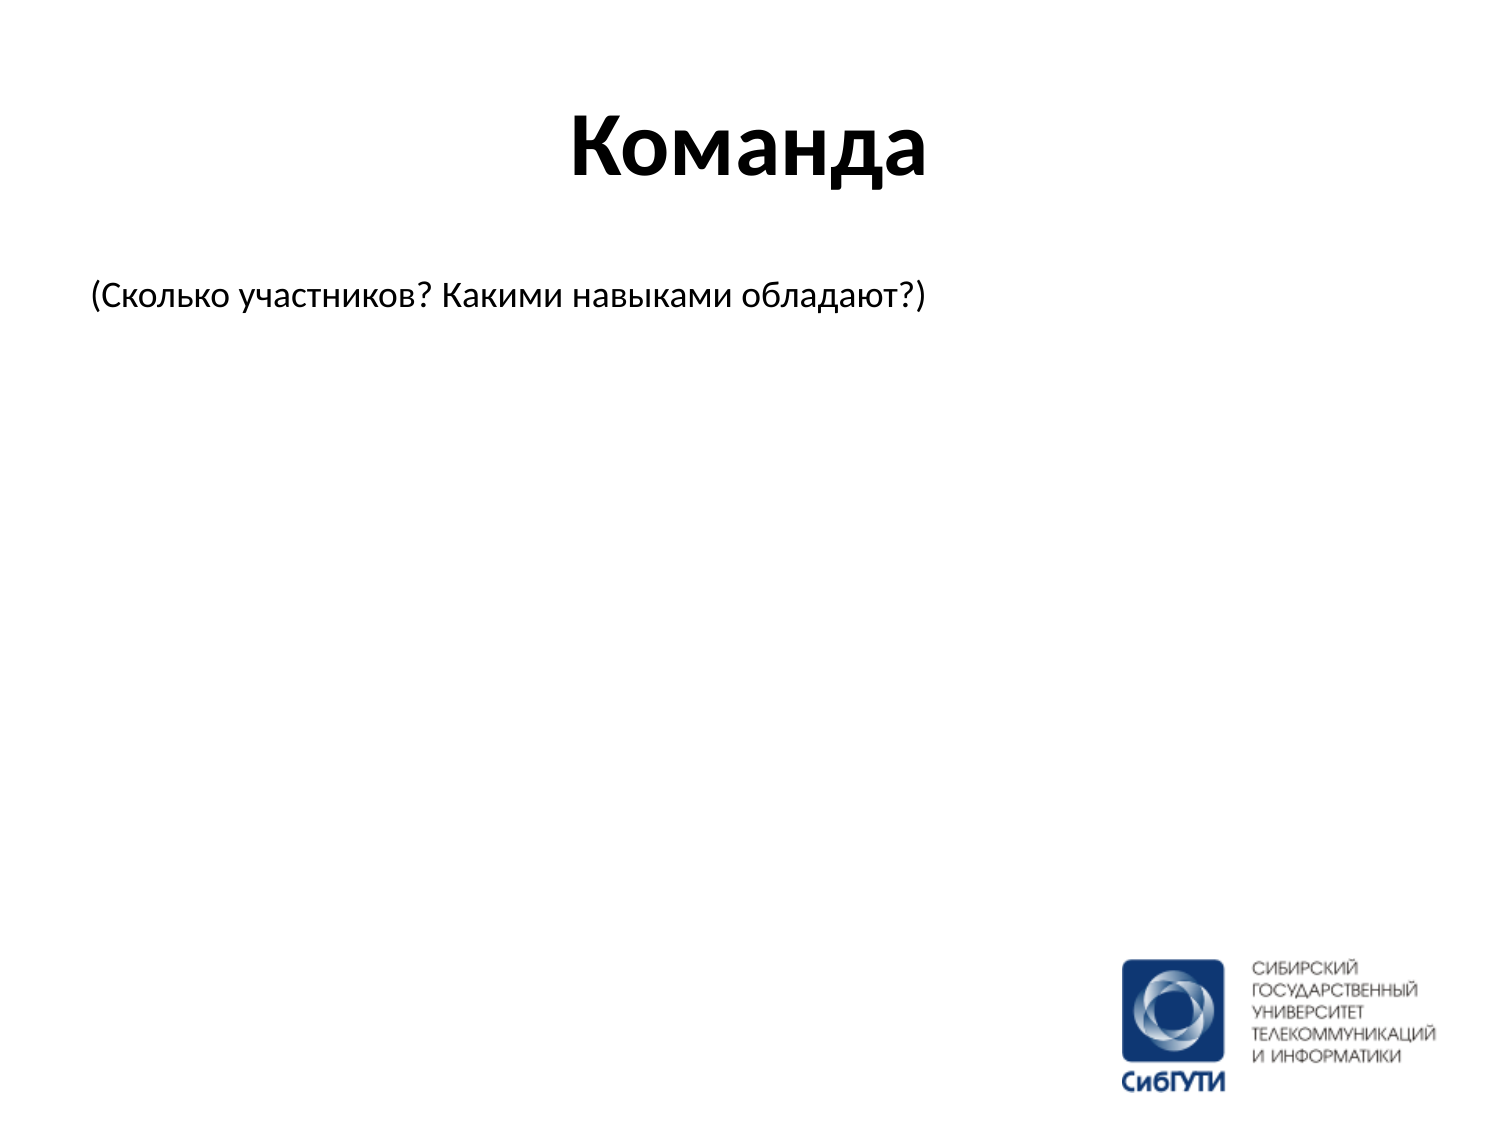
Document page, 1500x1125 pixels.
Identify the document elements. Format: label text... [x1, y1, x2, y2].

picture [1122, 958, 1438, 1093]
title Команда [75, 45, 1425, 233]
list (Сколько участников? Какими навыками обладают?) [75, 262, 1425, 1005]
